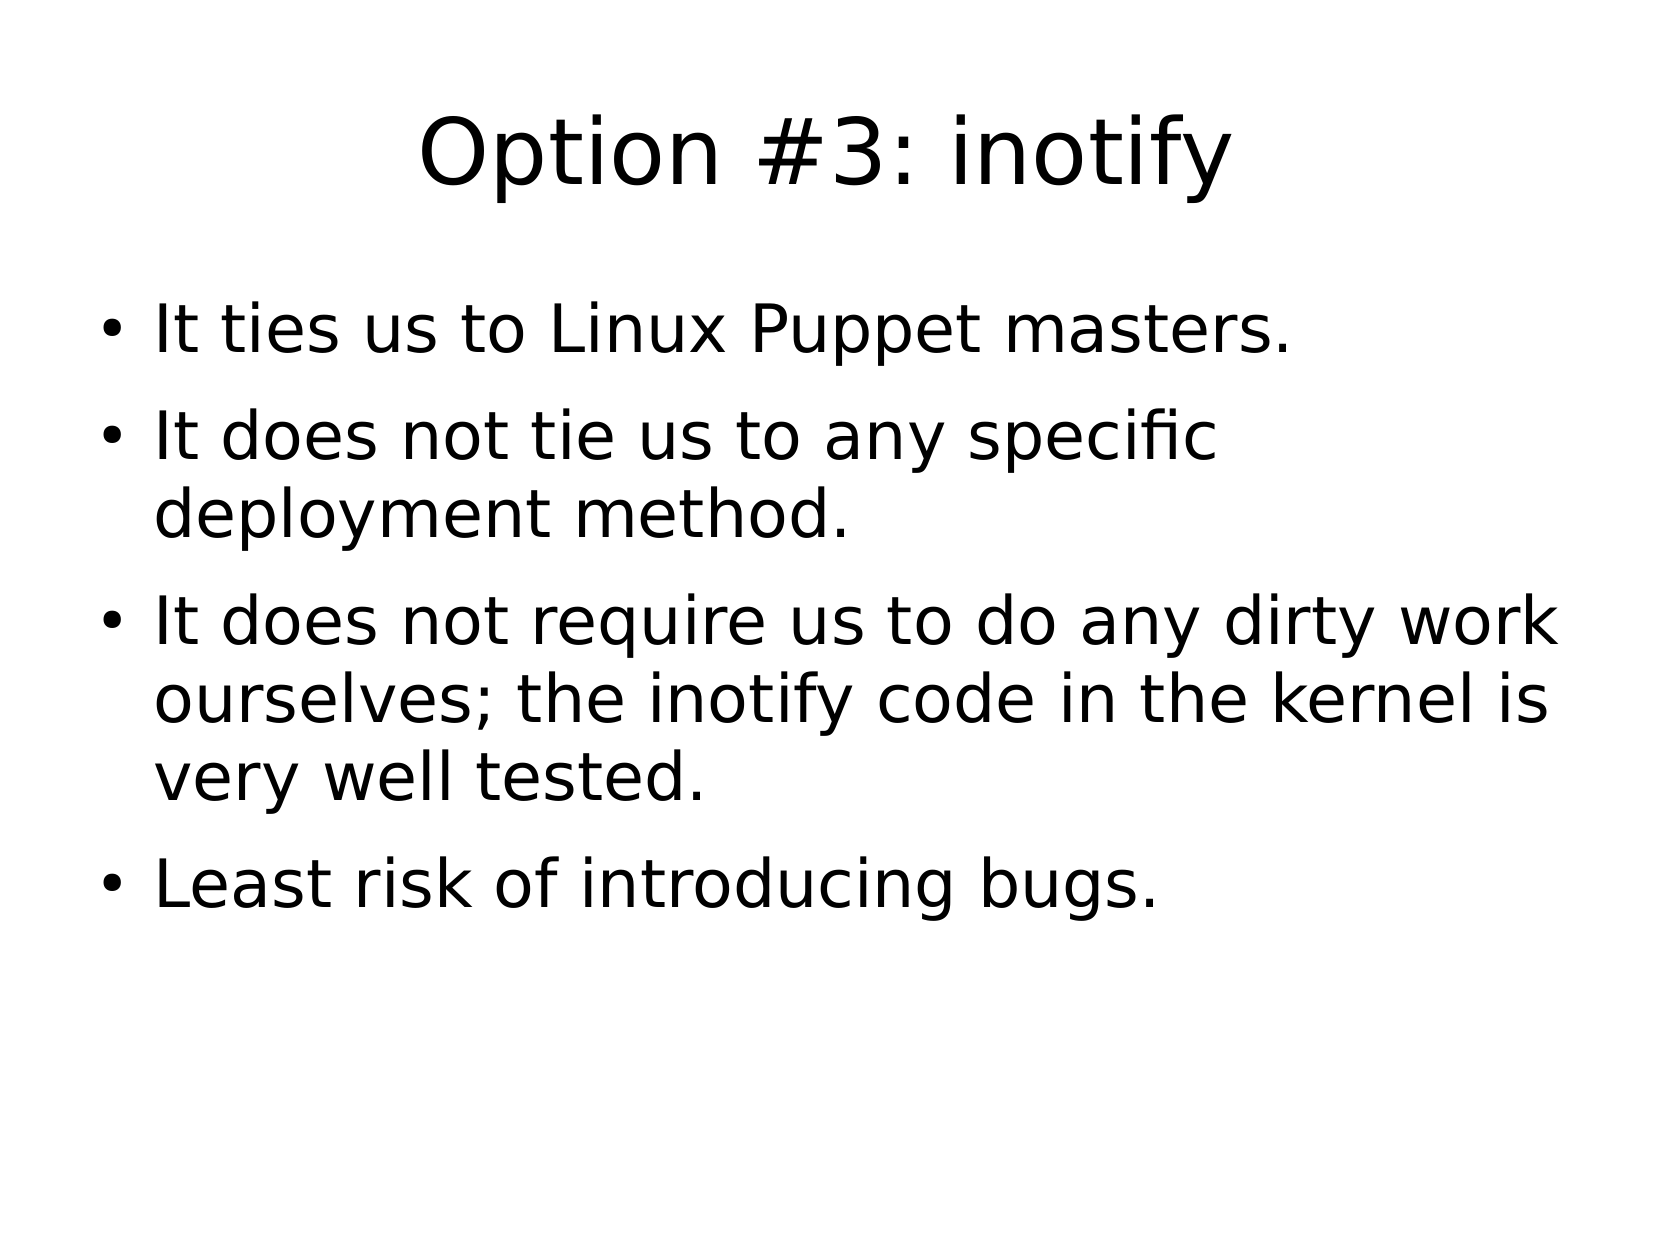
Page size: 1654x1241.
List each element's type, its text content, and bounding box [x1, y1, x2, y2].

title Option #3: inotify [82, 49, 1571, 257]
list It ties us to Linux Puppet masters. It does not tie us to any specific deployment method. It does not require us to do any dirty work ourselves; the inotify code in the kernel is very well tested. Least risk of introducing bugs. [82, 290, 1571, 1010]
